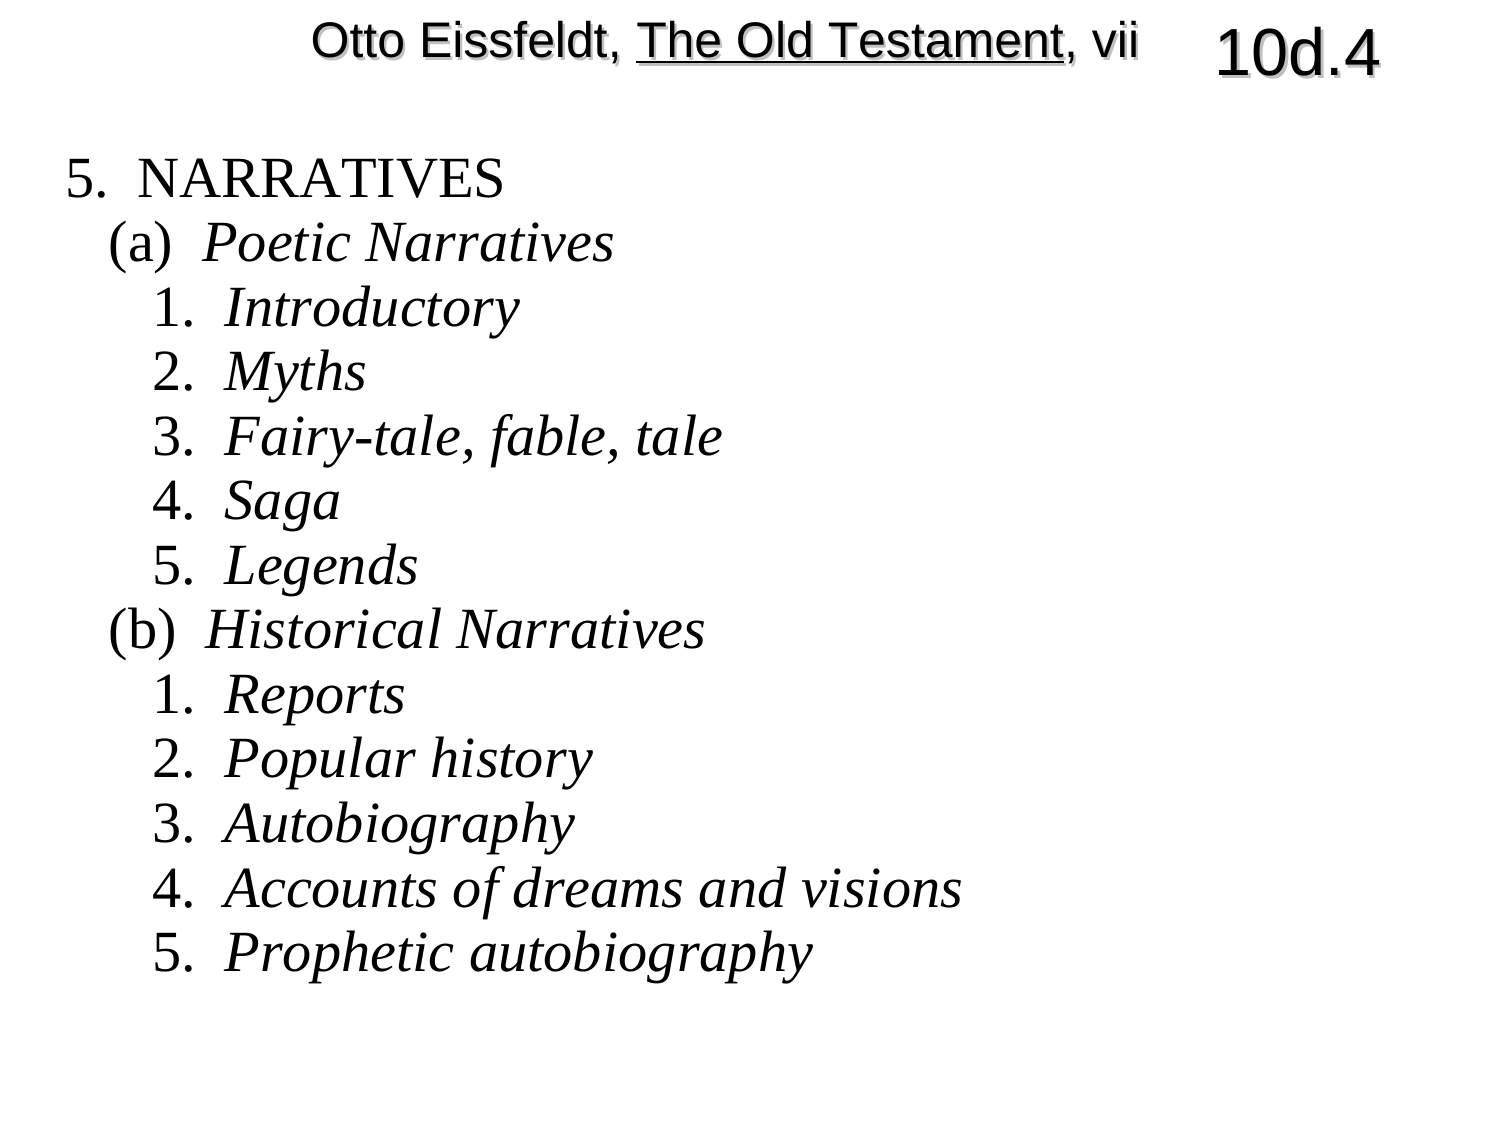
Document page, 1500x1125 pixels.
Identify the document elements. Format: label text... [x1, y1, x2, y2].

text_box Otto Eissfeldt, The Old Testament, vii [212, 5, 1238, 77]
text_box 5. NARRATIVES (a) Poetic Narratives 1. Introductory 2. Myths 3. Fairy-tale, fable, tale 4. Saga 5. Legends (b) Historical Narratives 1. Reports 2. Popular history 3. Autobiography 4. Accounts of dreams and visions 5. Prophetic autobiography [50, 137, 1401, 992]
text_box 10d.4 [1199, 7, 1463, 98]
